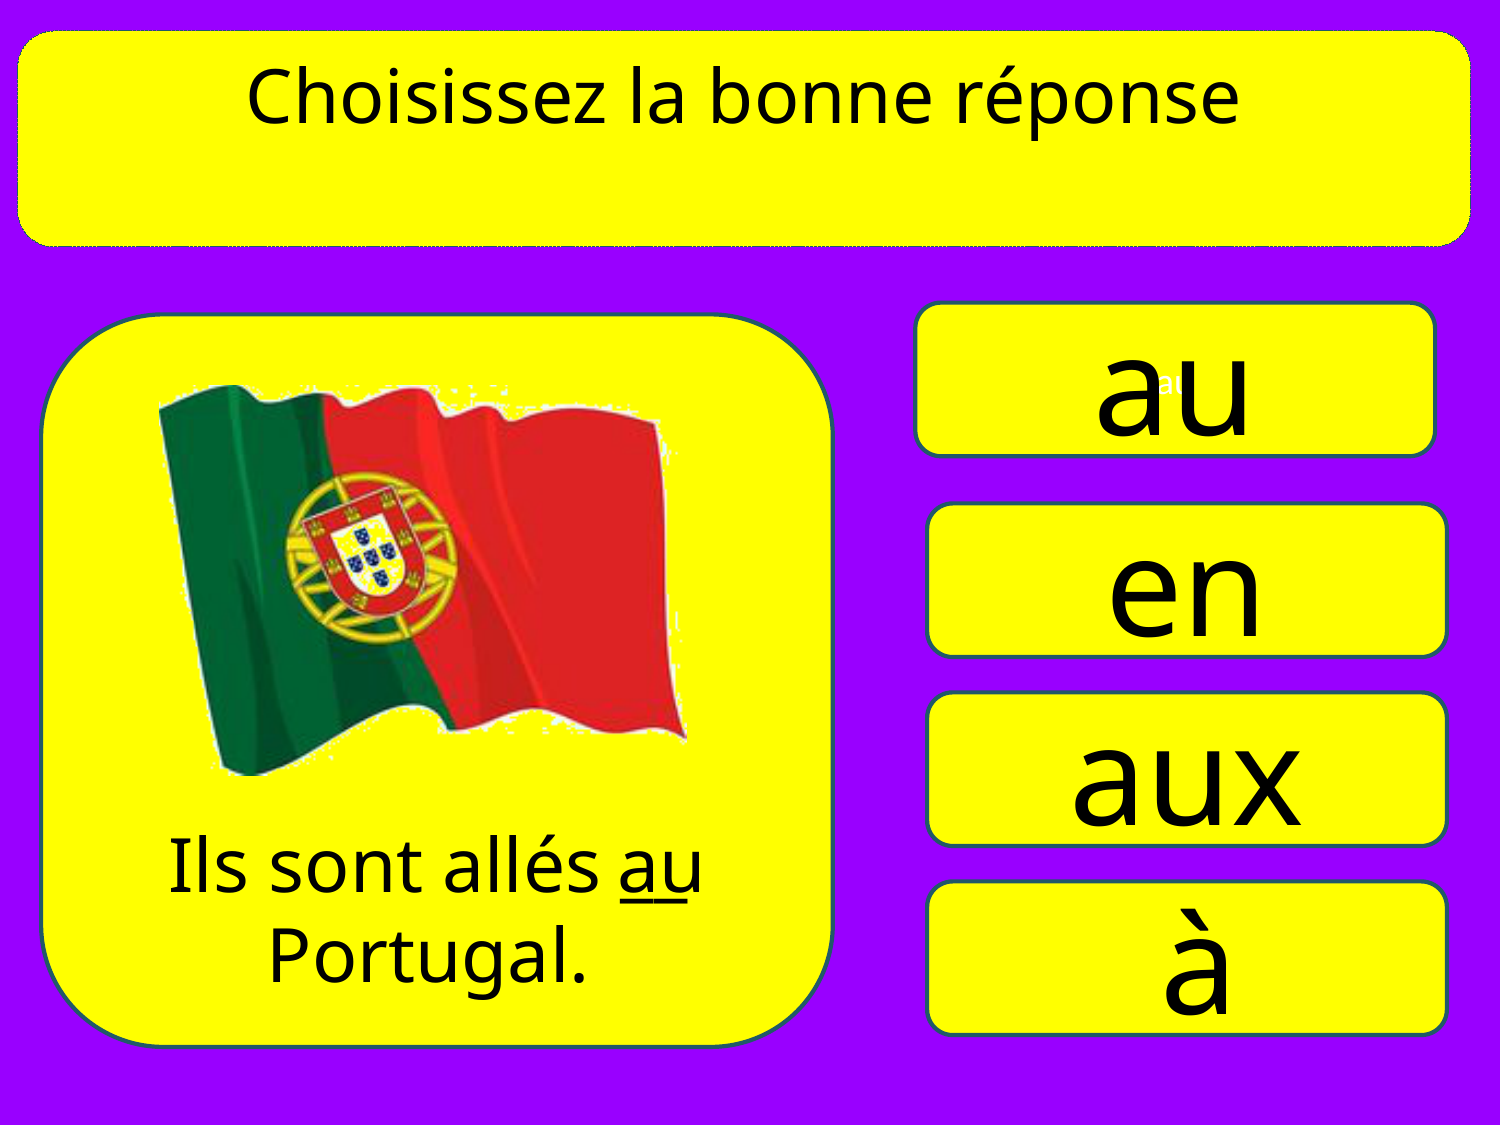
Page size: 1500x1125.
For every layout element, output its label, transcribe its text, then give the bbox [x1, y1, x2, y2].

text_box [927, 881, 997, 1036]
text_box en [986, 491, 1388, 672]
text_box [1388, 503, 1447, 658]
text_box au [974, 290, 1376, 471]
text_box [1400, 881, 1447, 1036]
text_box au [915, 302, 974, 457]
text_box [927, 503, 986, 658]
text_box à [997, 869, 1400, 1050]
text_box [1388, 692, 1447, 847]
text_box Choisissez la bonne réponse [17, 30, 1471, 247]
text_box au [560, 810, 762, 916]
text_box au [1376, 302, 1436, 457]
picture [159, 385, 687, 776]
text_box aux [986, 680, 1388, 861]
text_box [927, 692, 986, 847]
text_box [71, 1006, 802, 1047]
text_box Ils sont allés __ Portugal. [0, 810, 857, 1006]
text_box [41, 314, 833, 810]
